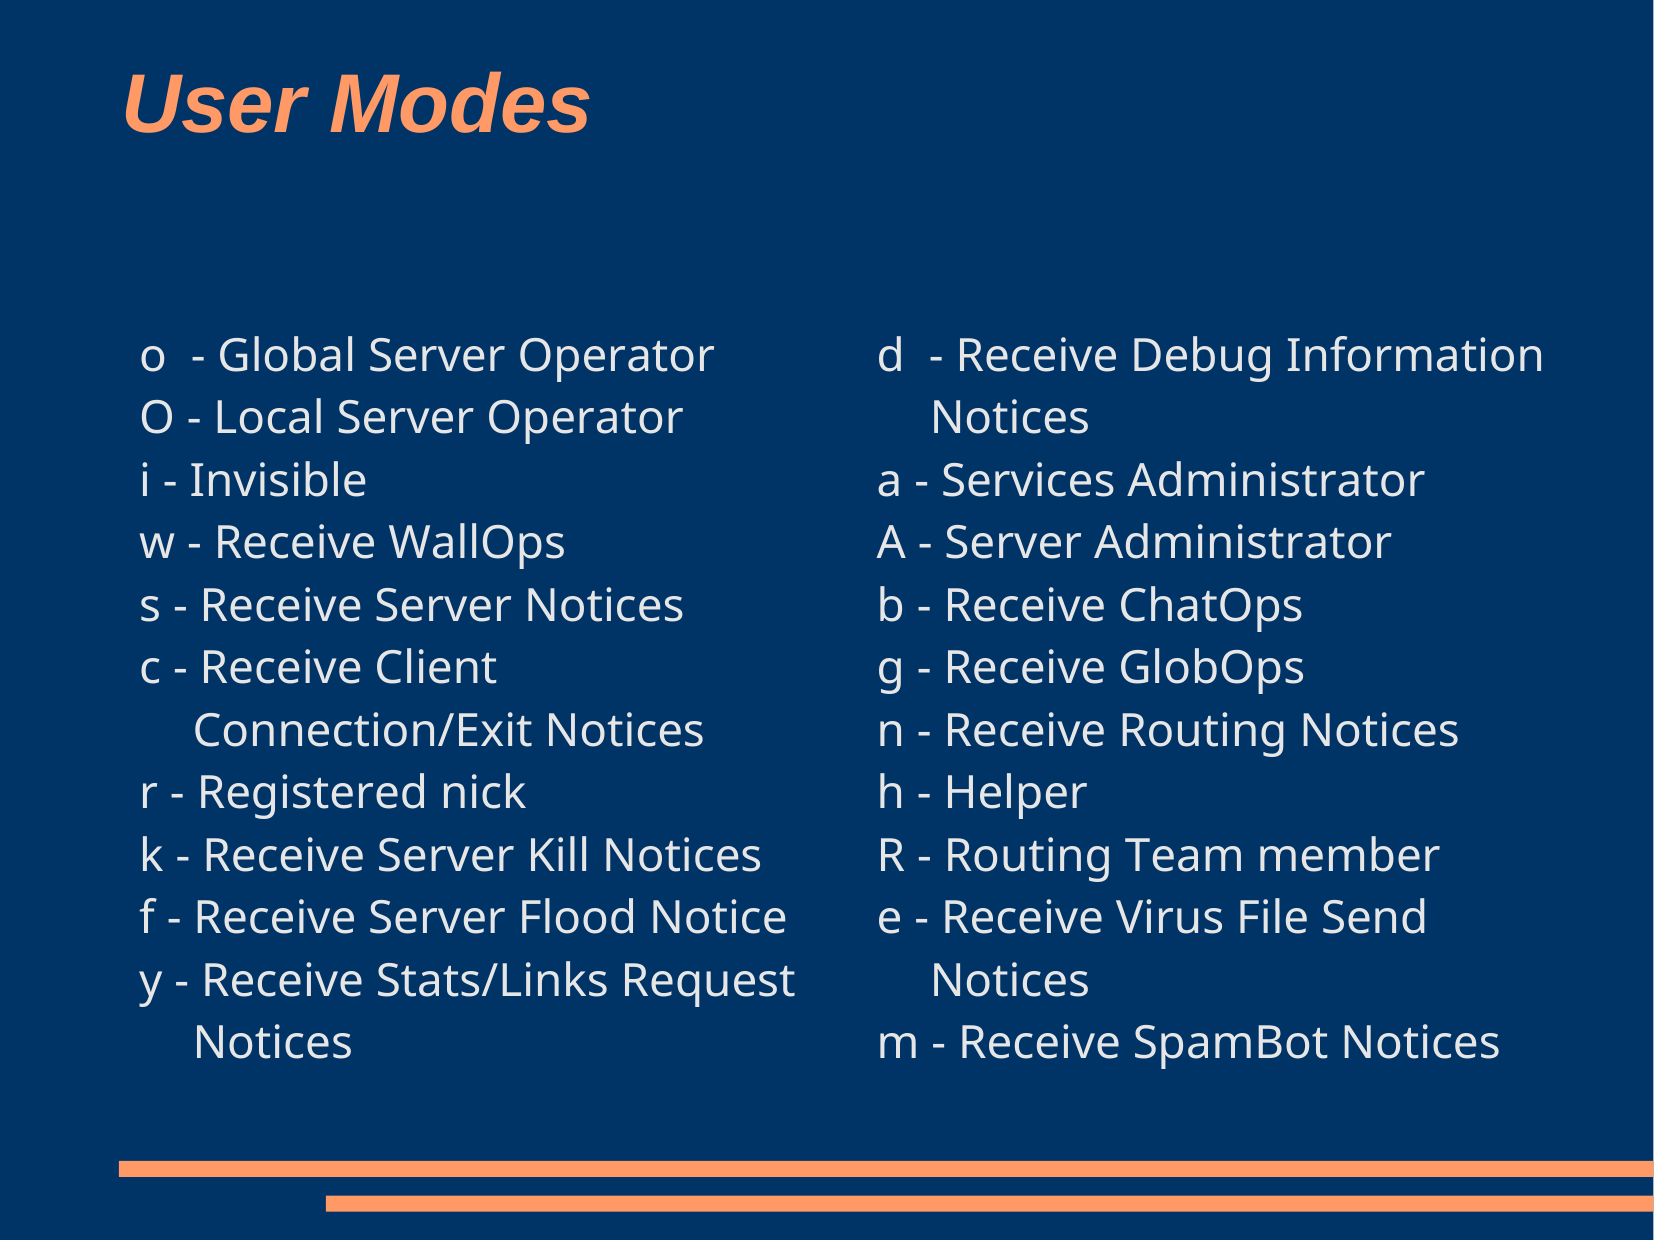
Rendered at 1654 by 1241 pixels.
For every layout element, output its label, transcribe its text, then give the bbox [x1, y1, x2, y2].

title User Modes [121, 46, 1534, 254]
list d - Receive Debug Information Notices a - Services Administrator A - Server Administrator b - Receive ChatOps g - Receive GlobOps n - Receive Routing Notices h - Helper R - Routing Team member e - Receive Virus File Send Notices m - Receive SpamBot Notices [858, 322, 1562, 1133]
list o - Global Server Operator O - Local Server Operator i - Invisible w - Receive WallOps s - Receive Server Notices c - Receive Client Connection/Exit Notices r - Registered nick k - Receive Server Kill Notices f - Receive Server Flood Notice y - Receive Stats/Links Request Notices [121, 322, 824, 1133]
